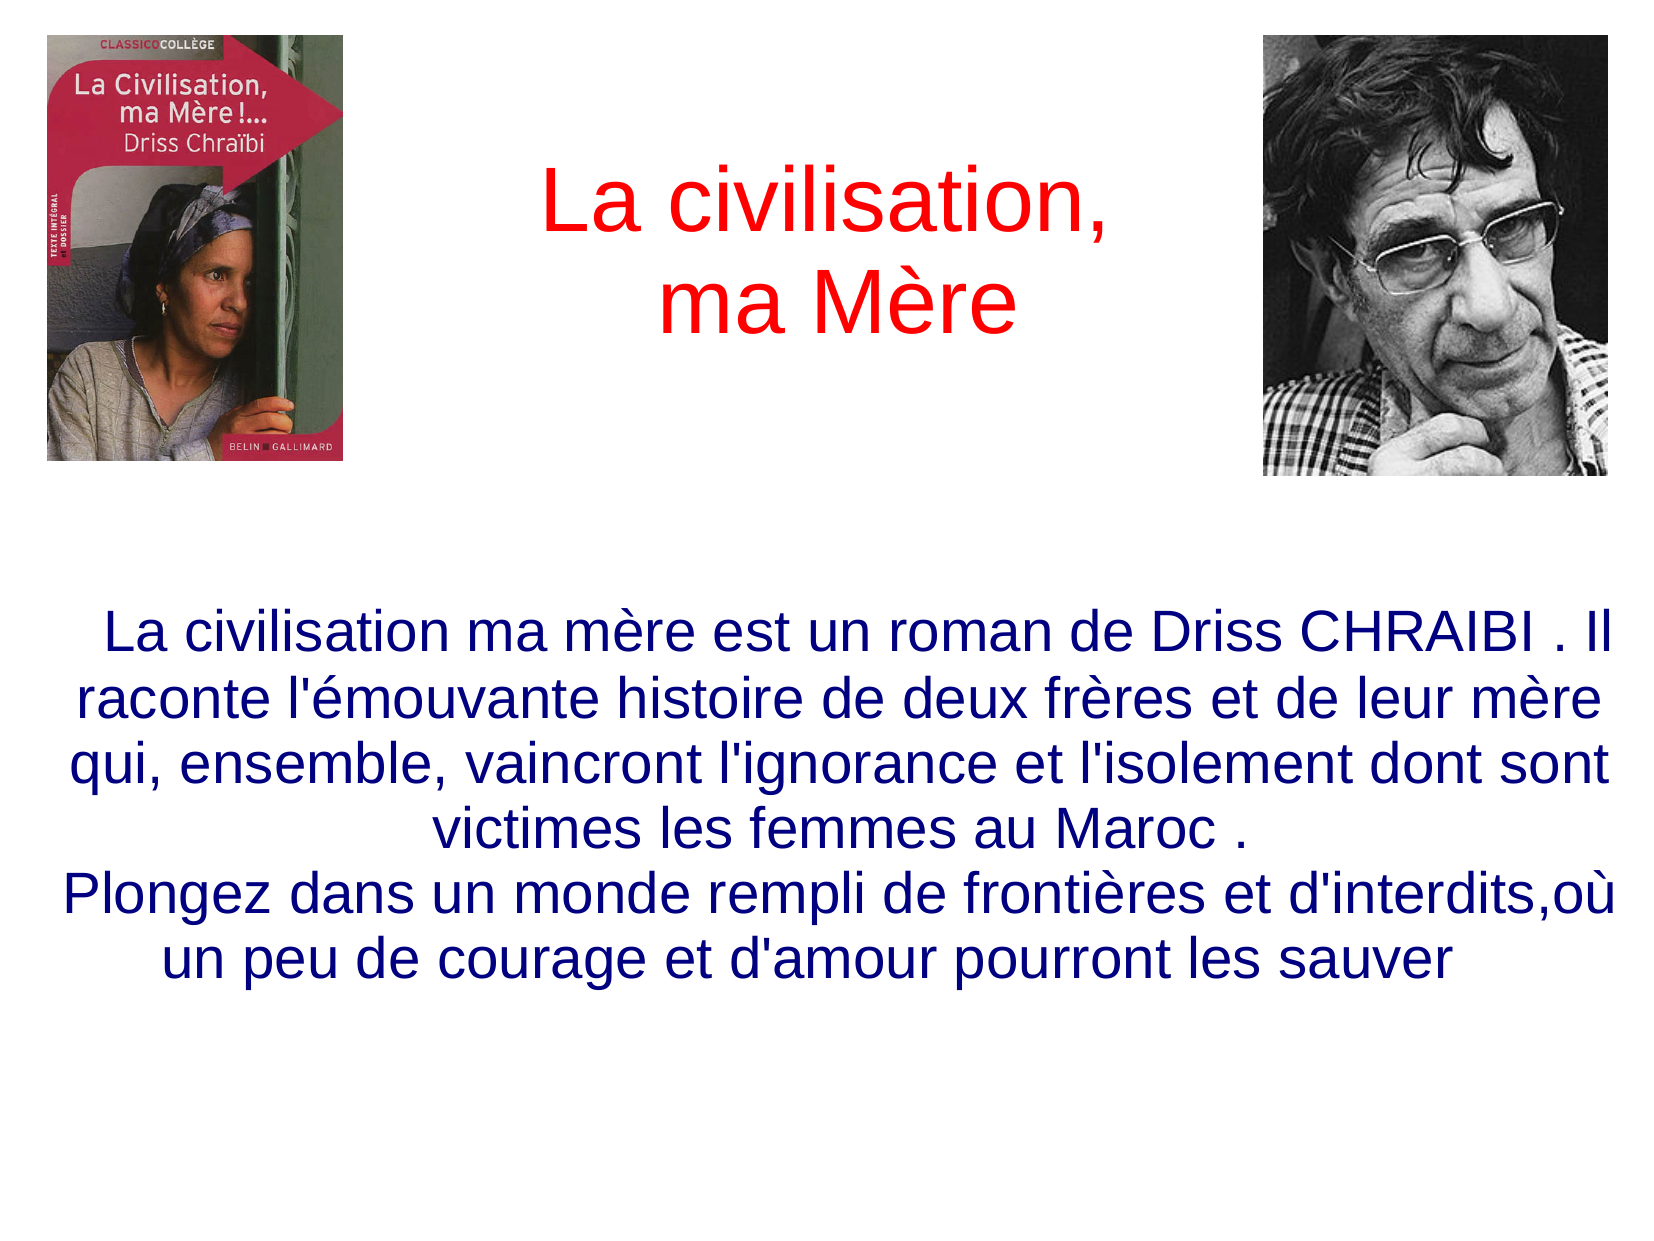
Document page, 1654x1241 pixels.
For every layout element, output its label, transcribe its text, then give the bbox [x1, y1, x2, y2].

subtitle La civilisation ma mère est un roman de Driss CHRAIBI . Il raconte l'émouvante histoire de deux frères et de leur mère qui, ensemble, vaincront l'ignorance et l'isolement dont sont victimes les femmes au Maroc . Plongez dans un monde rempli de frontières et d'interdits,où un peu de courage et d'amour pourront les sauver [59, 425, 1623, 1158]
picture [1263, 35, 1608, 476]
title La civilisation, ma Mère [343, 147, 1263, 355]
picture [47, 35, 343, 461]
